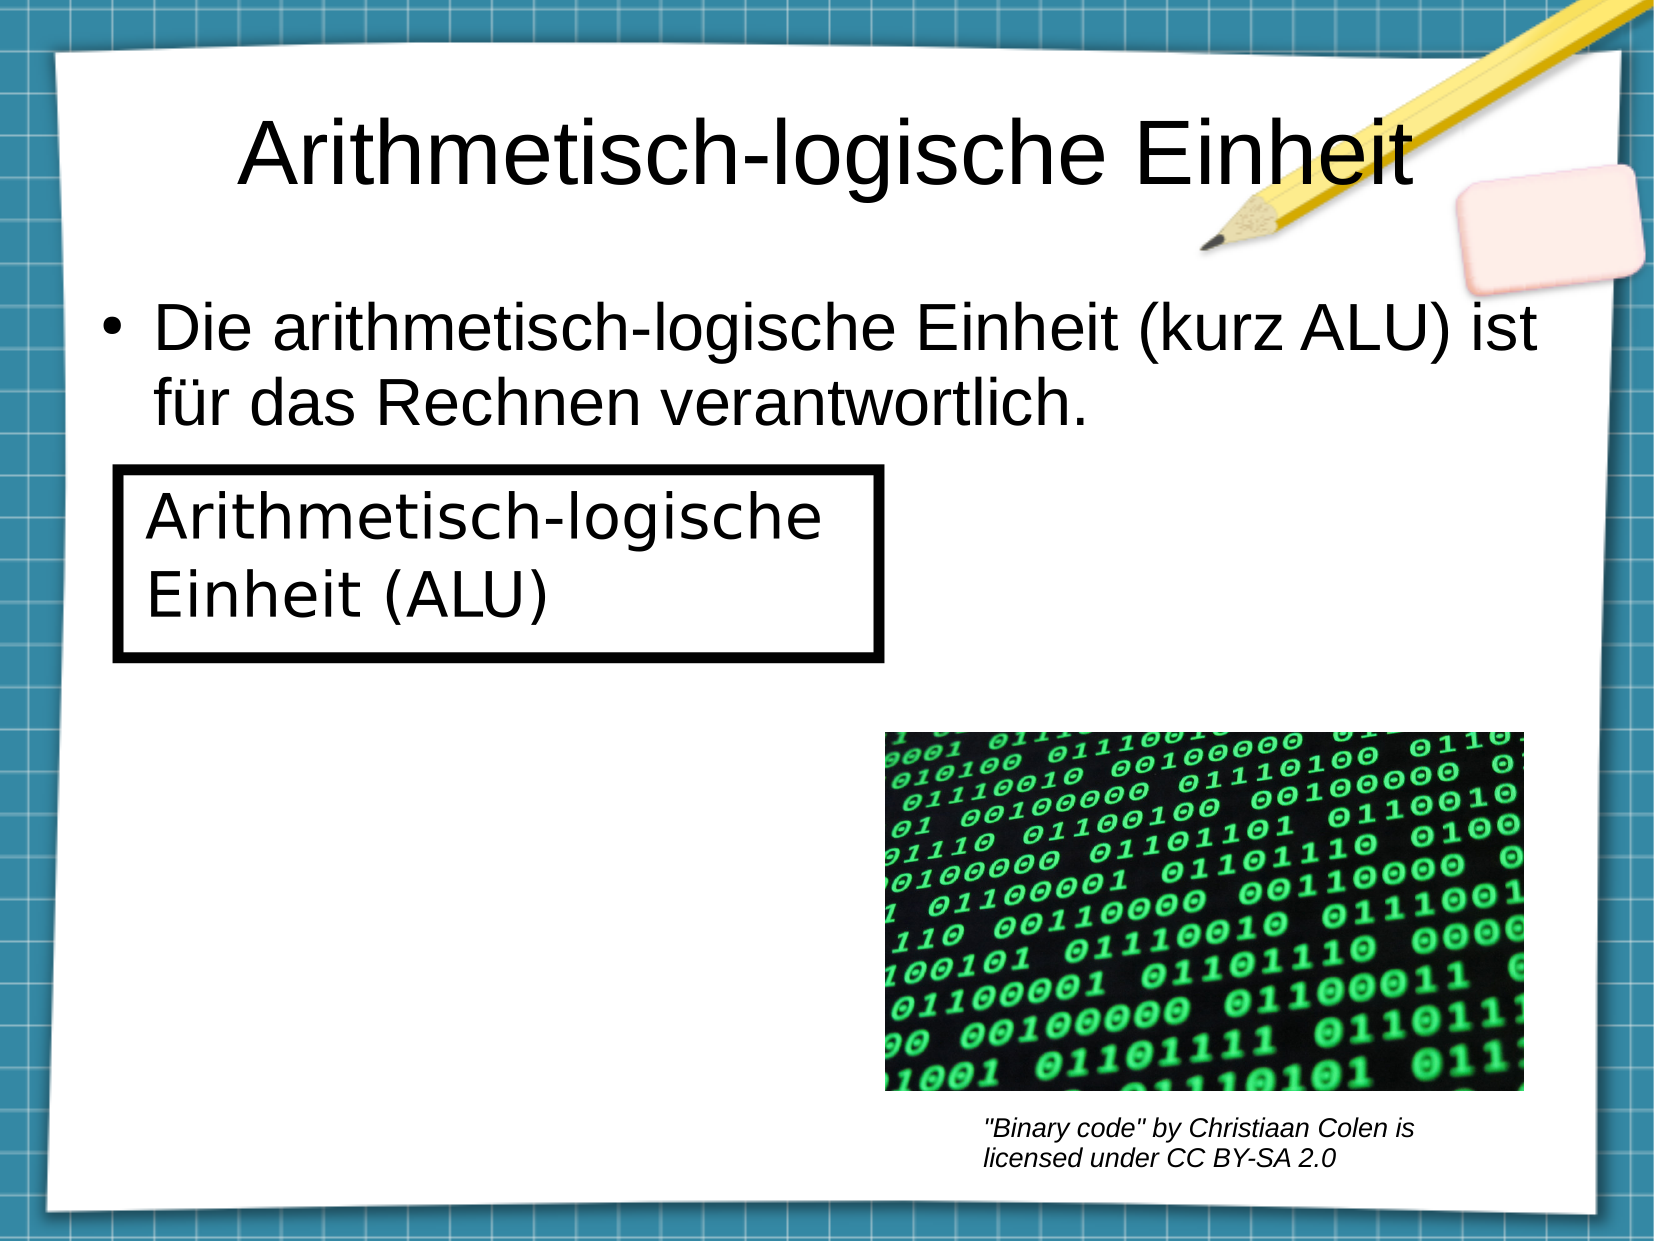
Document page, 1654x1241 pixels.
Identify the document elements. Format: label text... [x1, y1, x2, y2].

picture [0, 0, 1654, 1241]
title Arithmetisch-logische Einheit [82, 49, 1571, 257]
list Die arithmetisch-logische Einheit (kurz ALU) ist für das Rechnen verantwortlich. [82, 290, 1583, 461]
text_box "Binary code" by Christiaan Colen is licensed under CC BY-SA 2.0 [968, 1105, 1436, 1182]
